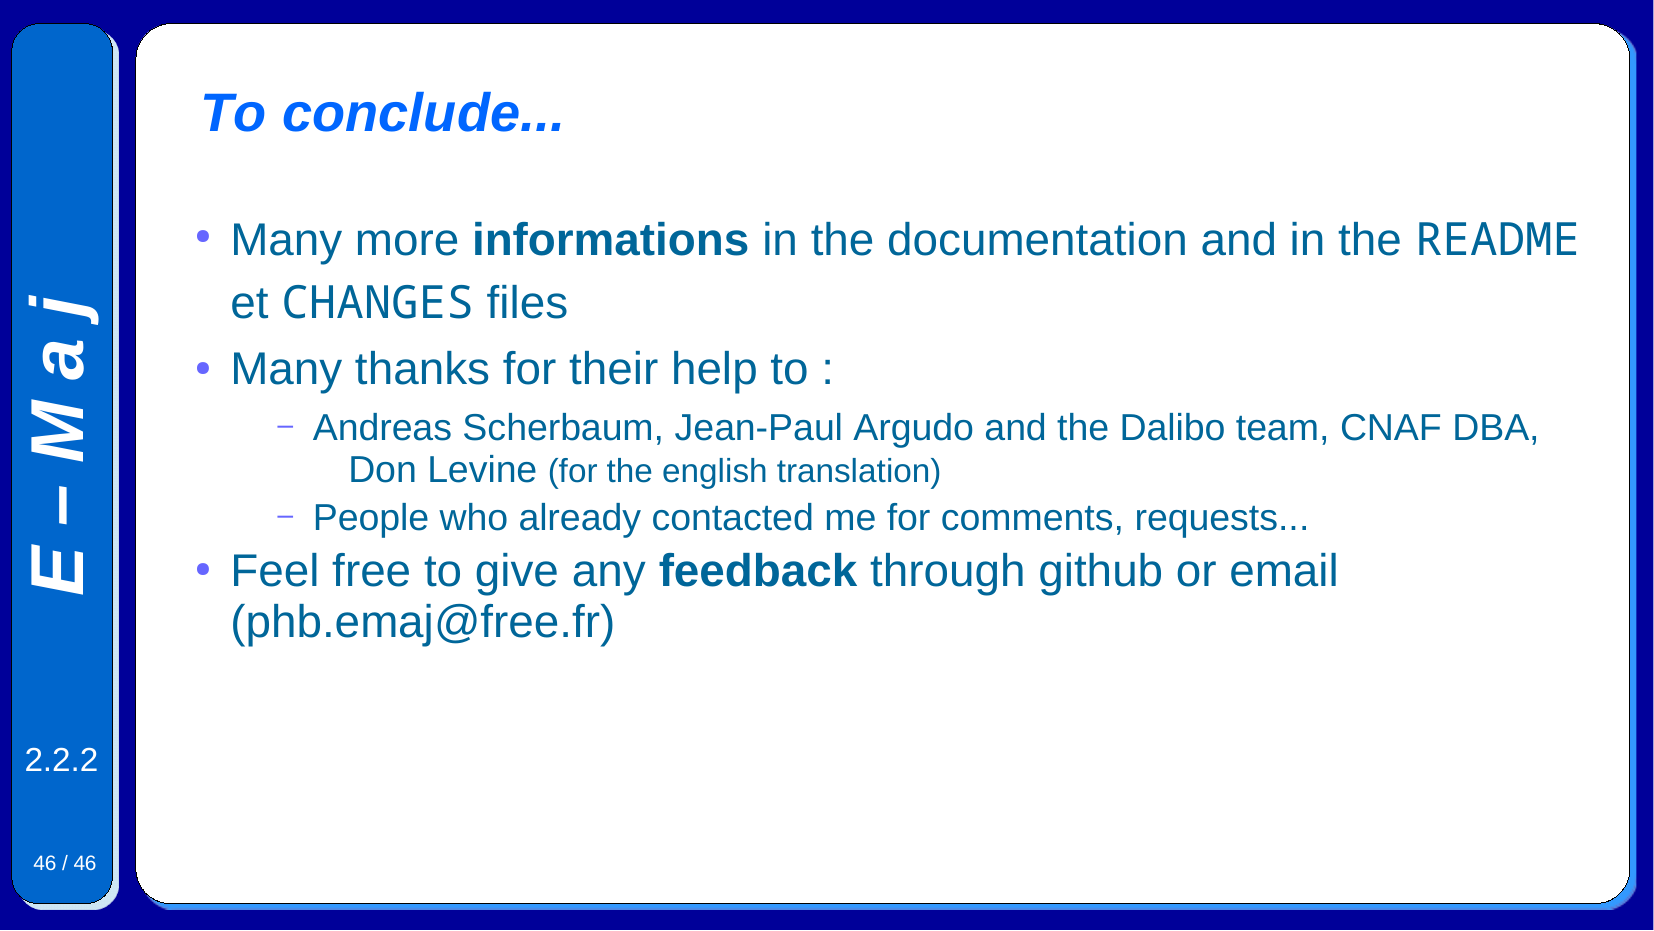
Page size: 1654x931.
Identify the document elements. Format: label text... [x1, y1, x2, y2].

list Many more informations in the documentation and in the README et CHANGES files Many thanks for their help to : Andreas Scherbaum, Jean-Paul Argudo and the Dalibo team, CNAF DBA, Don Levine (for the english translation) People who already contacted me for comments, requests... Feel free to give any feedback through github or email (phb.emaj@free.fr) [177, 206, 1587, 827]
title To conclude... [200, 34, 1575, 191]
